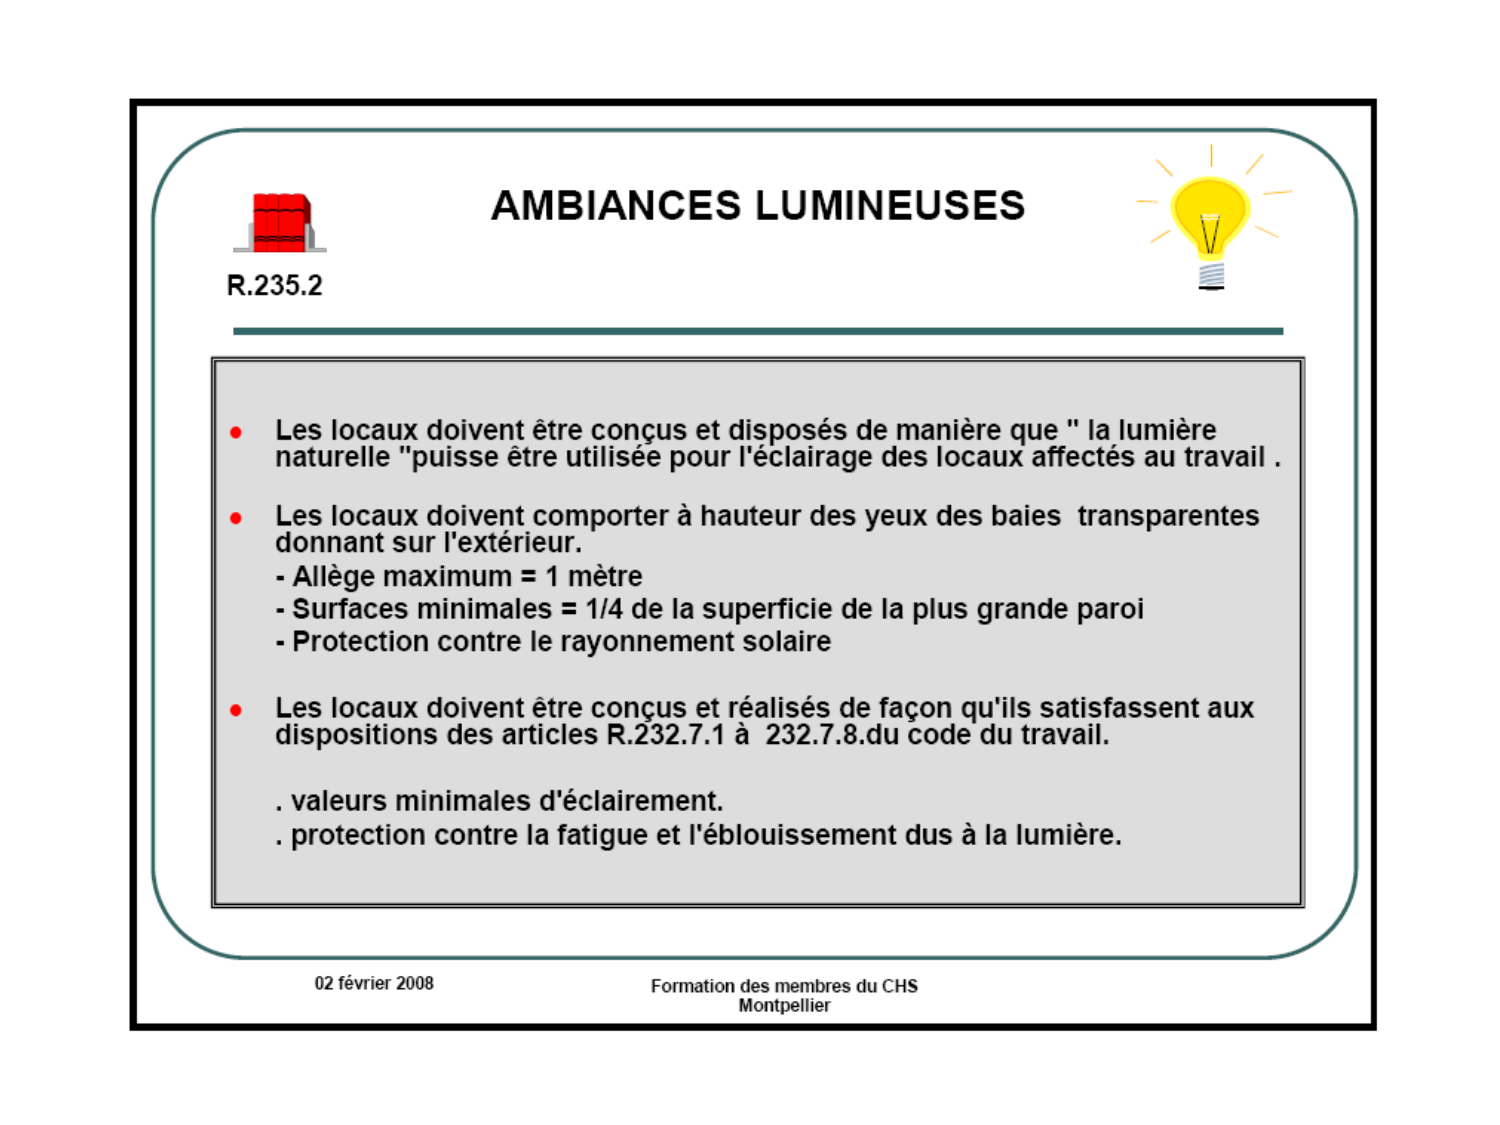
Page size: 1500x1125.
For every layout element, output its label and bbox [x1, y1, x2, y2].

picture [112, 90, 1387, 1035]
